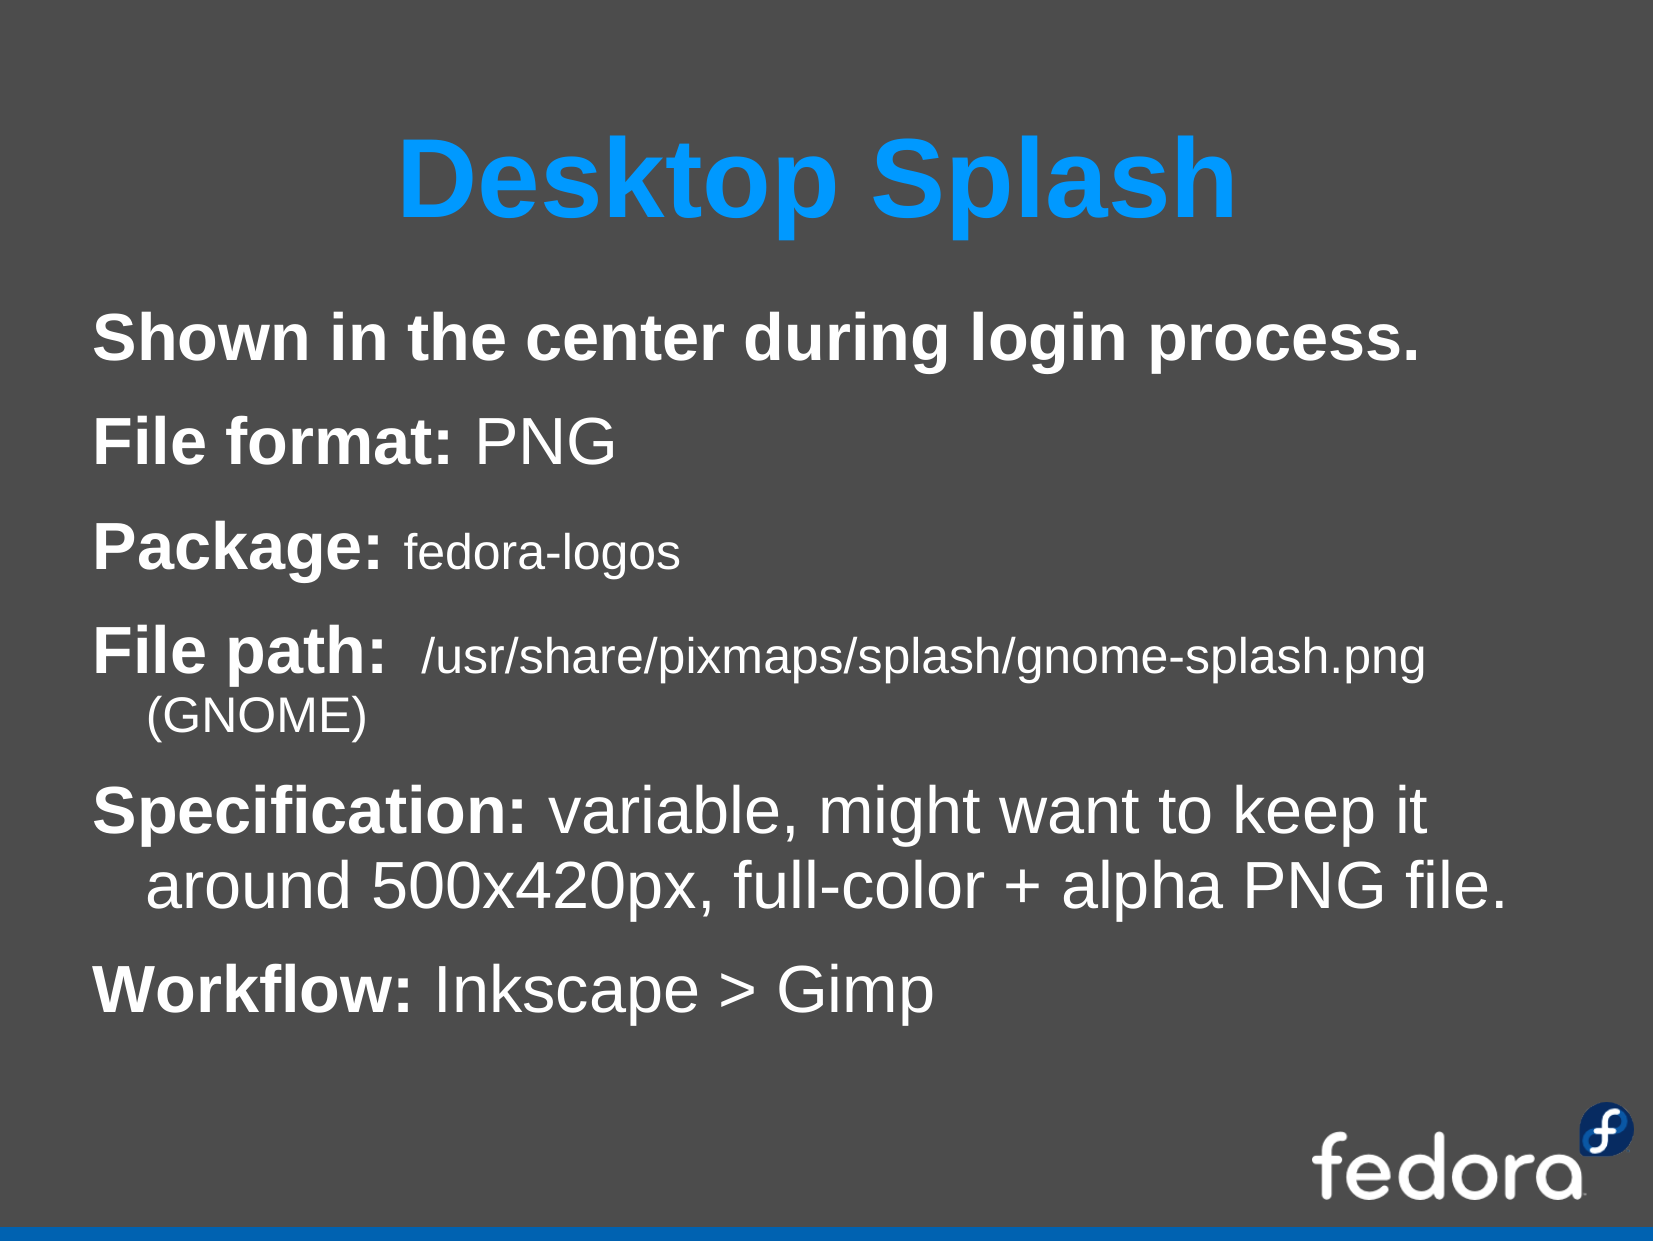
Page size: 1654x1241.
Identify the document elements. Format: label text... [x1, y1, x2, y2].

title Desktop Splash [112, 75, 1524, 283]
list Shown in the center during login process. File format: PNG Package: fedora-logos File path: /usr/share/pixmaps/splash/gnome-splash.png (GNOME) Specification: variable, might want to keep it around 500x420px, full-color + alpha PNG file. Workflow: Inkscape > Gimp [74, 300, 1612, 1082]
picture [1312, 1102, 1634, 1200]
